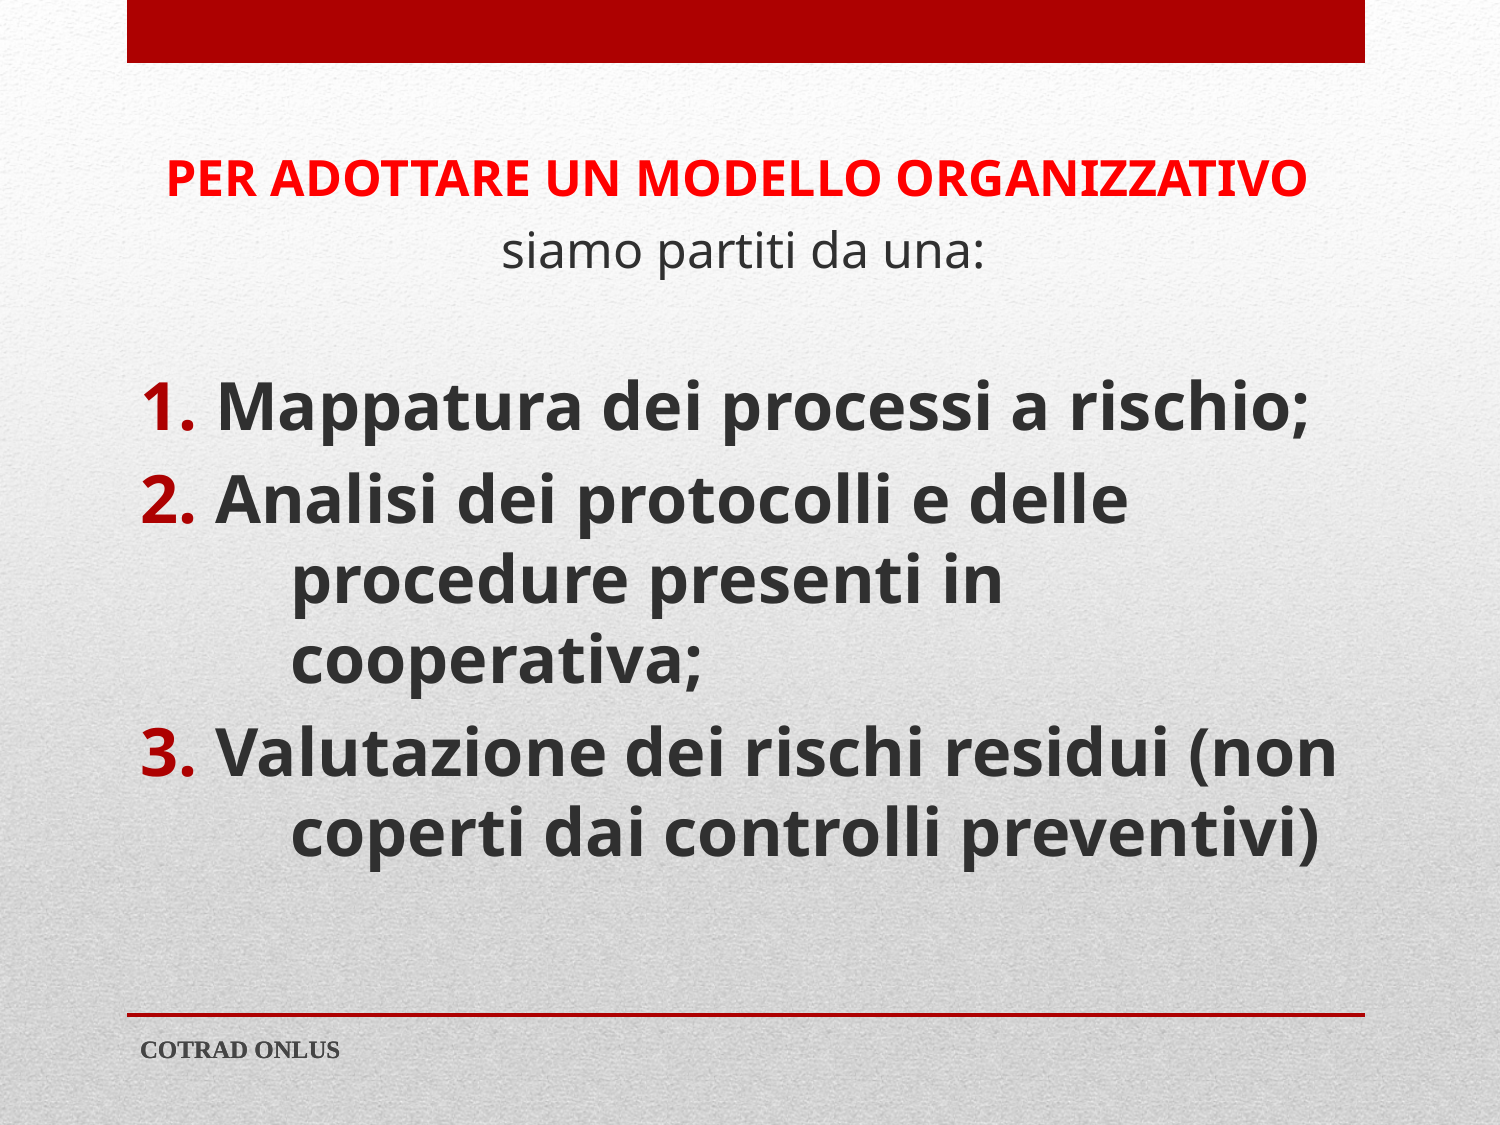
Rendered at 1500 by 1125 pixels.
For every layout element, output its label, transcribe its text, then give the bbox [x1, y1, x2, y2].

text_box COTRAD ONLUS [125, 1018, 925, 1079]
list PER ADOTTARE UN MODELLO ORGANIZZATIVO siamo partiti da una: Mappatura dei processi a rischio; Analisi dei protocolli e delle procedure presenti in cooperativa; Valutazione dei rischi residui (non coperti dai controlli preventivi) [125, 112, 1363, 976]
